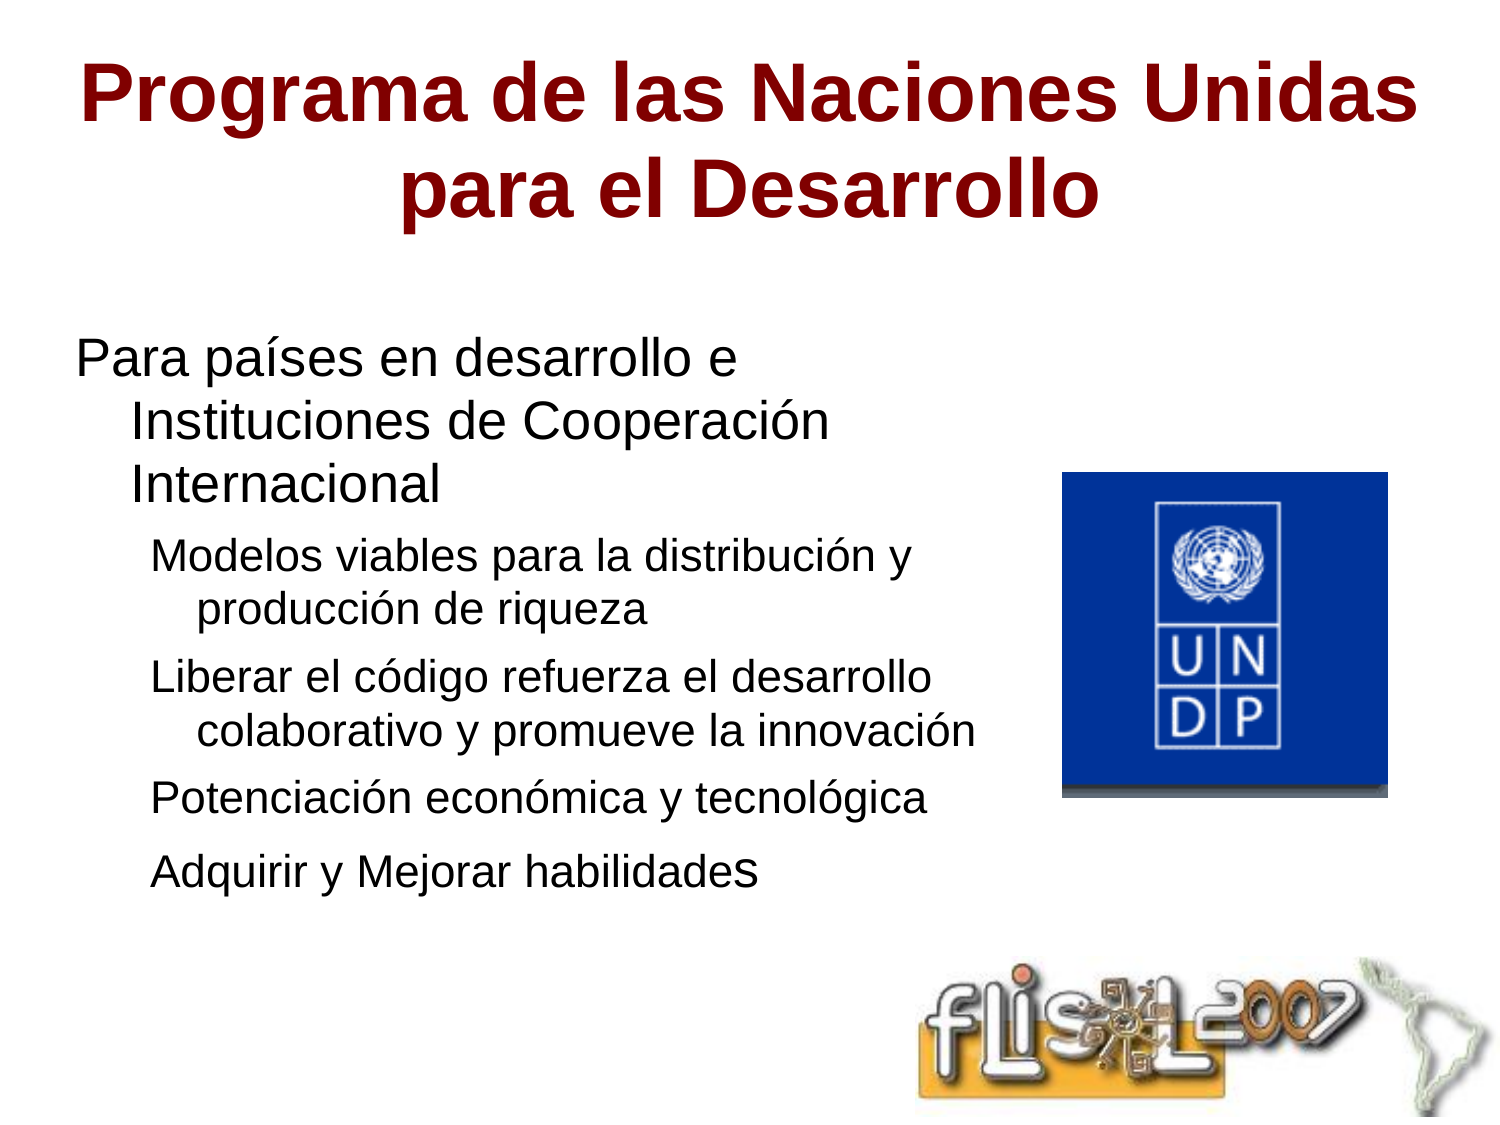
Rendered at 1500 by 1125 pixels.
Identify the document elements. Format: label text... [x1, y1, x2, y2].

picture [915, 956, 1500, 1117]
list Para países en desarrollo e Instituciones de Cooperación Internacional Modelos viables para la distribución y producción de riqueza Liberar el código refuerza el desarrollo colaborativo y promueve la innovación Potenciación económica y tecnológica Adquirir y Mejorar habilidades [74, 324, 1004, 1068]
title Programa de las Naciones Unidas para el Desarrollo [75, 21, 1426, 257]
picture [1062, 472, 1388, 798]
